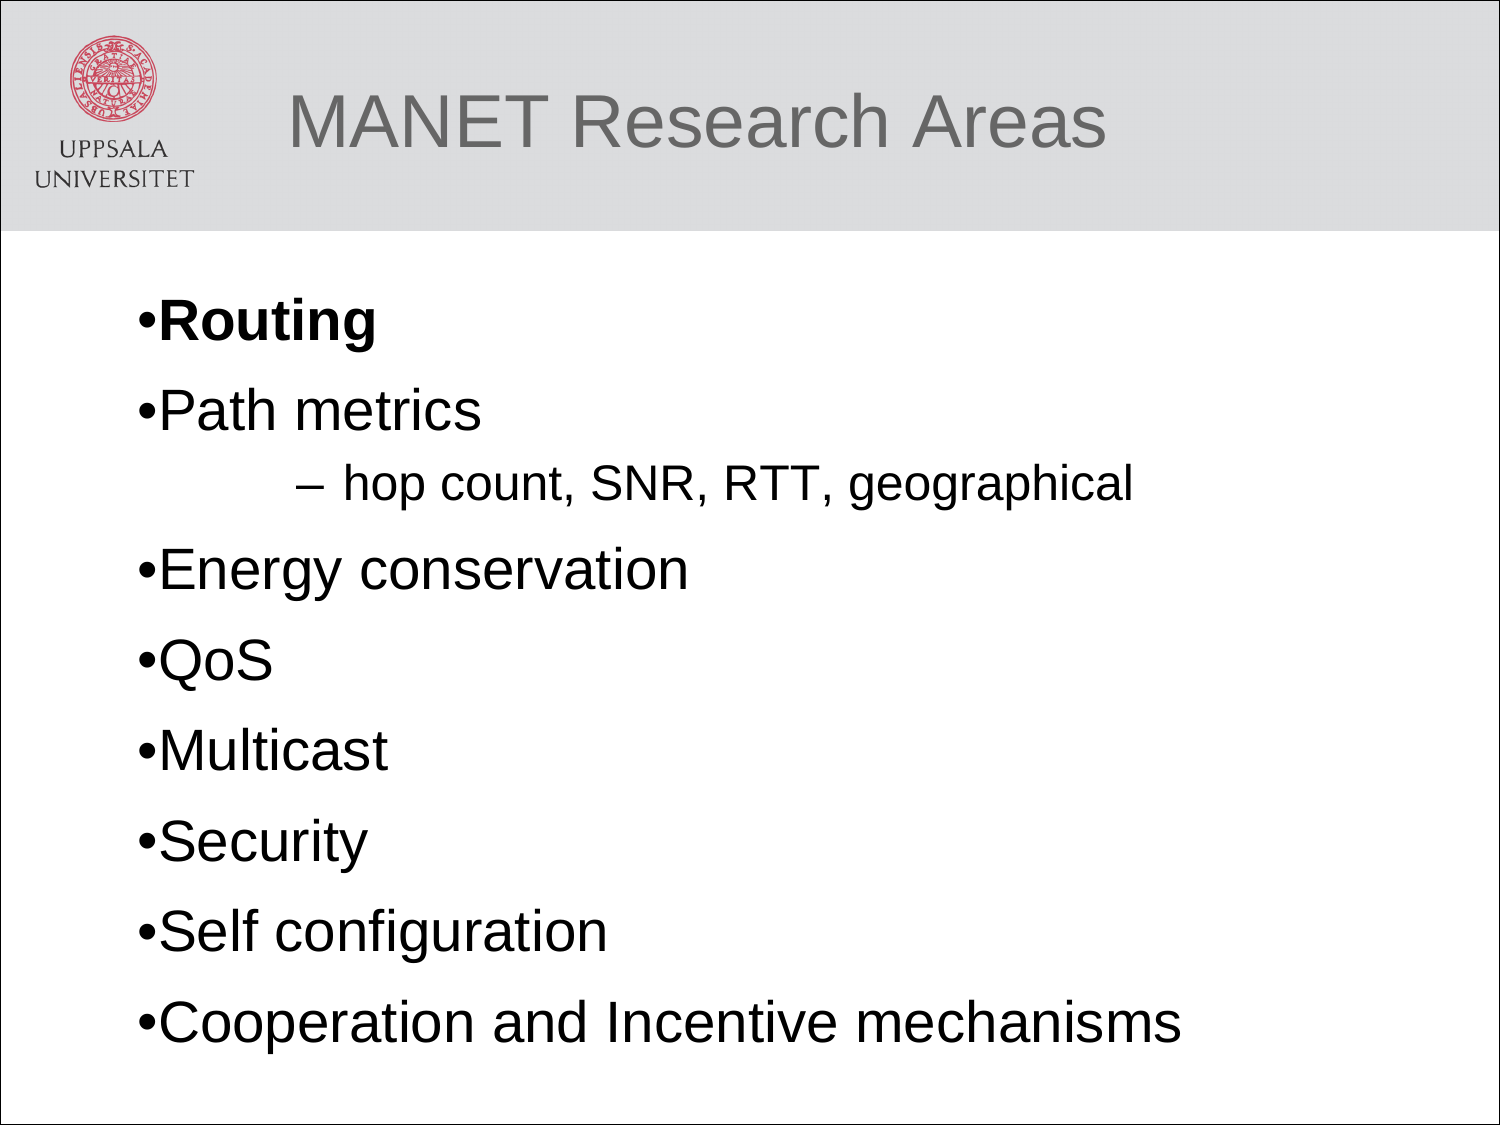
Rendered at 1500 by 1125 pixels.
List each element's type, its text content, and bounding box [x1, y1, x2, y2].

picture [1, 1, 1499, 231]
title MANET Research Areas [287, 20, 1388, 222]
list Routing Path metrics hop count, SNR, RTT, geographical Energy conservation QoS Multicast Security Self configuration Cooperation and Incentive mechanisms [137, 287, 1388, 1055]
